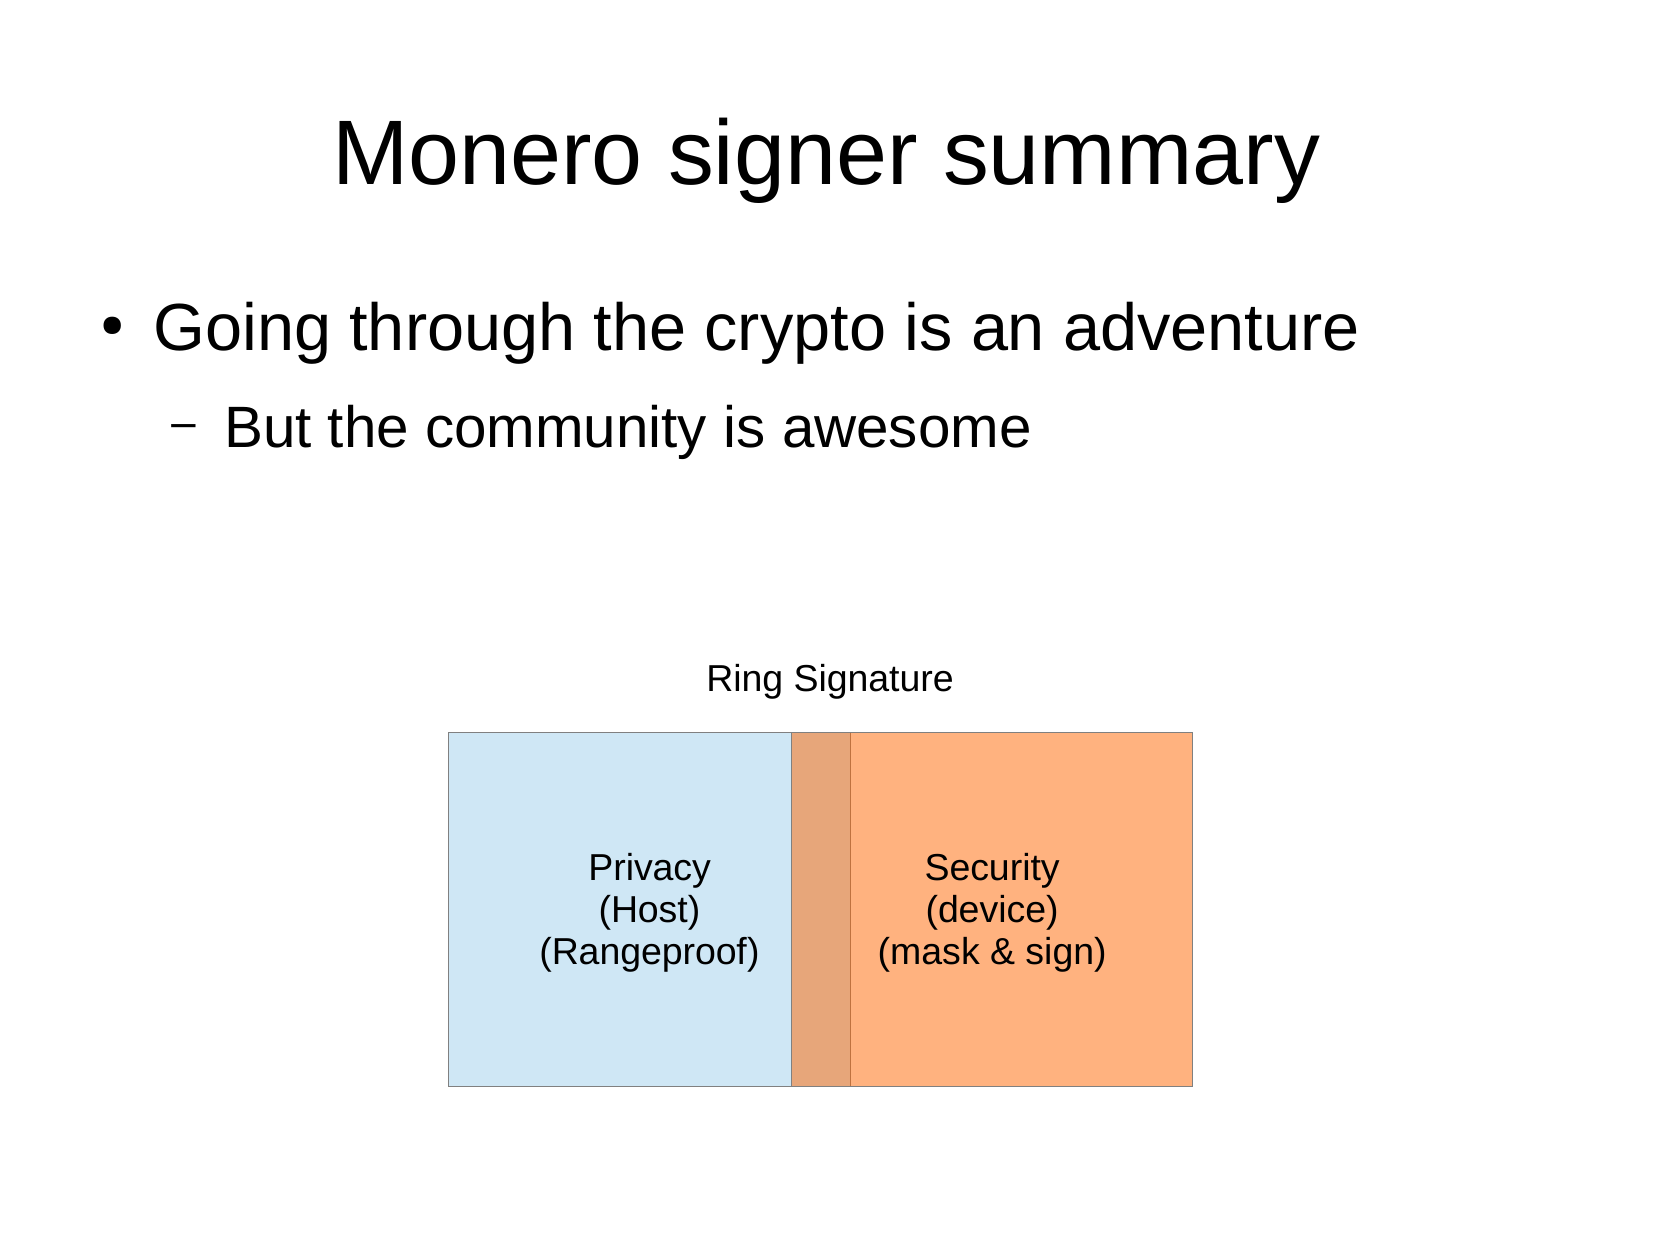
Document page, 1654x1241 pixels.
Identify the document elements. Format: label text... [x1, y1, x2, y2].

text_box Privacy (Host) (Rangeproof) [448, 732, 791, 1087]
text_box Security (device) (mask & sign) [791, 732, 1193, 1087]
list Going through the crypto is an adventure But the community is awesome [82, 290, 1571, 1109]
title Monero signer summary [82, 49, 1571, 257]
text_box Ring Signature [691, 649, 969, 707]
